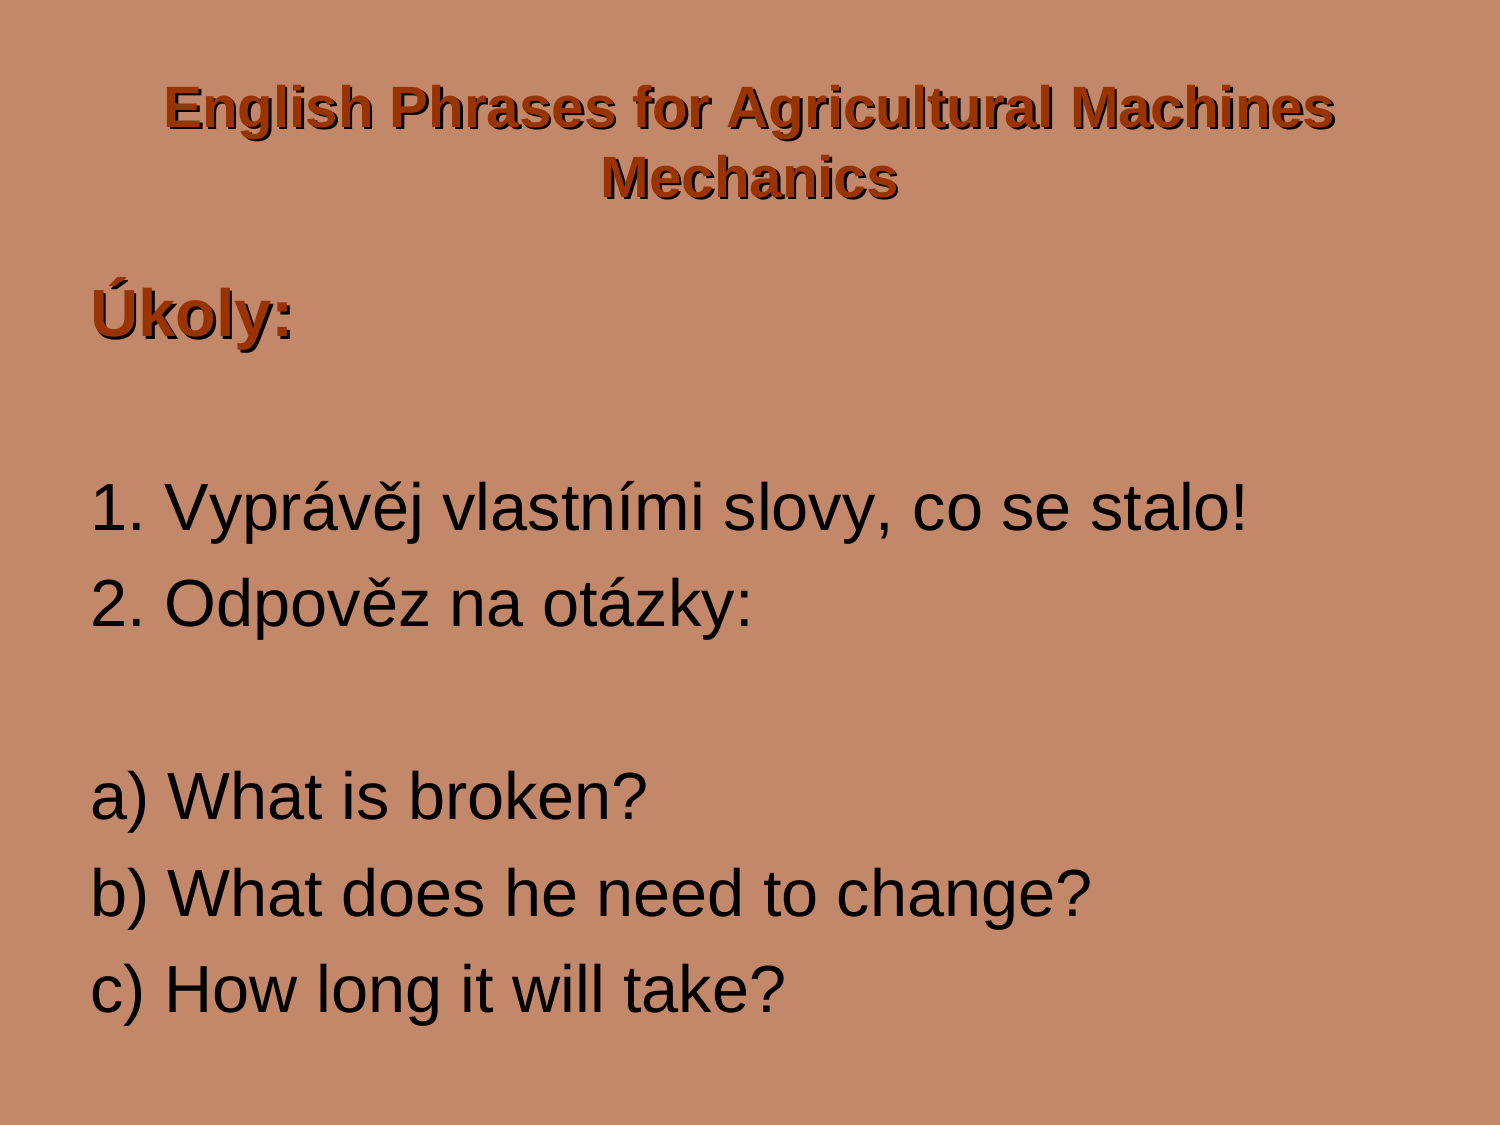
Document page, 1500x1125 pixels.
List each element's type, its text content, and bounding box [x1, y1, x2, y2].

list Úkoly: Vyprávěj vlastními slovy, co se stalo! Odpověz na otázky: What is broken? What does he need to change? How long it will take? [75, 262, 1426, 1034]
title English Phrases for Agricultural Machines Mechanics [75, 45, 1426, 233]
